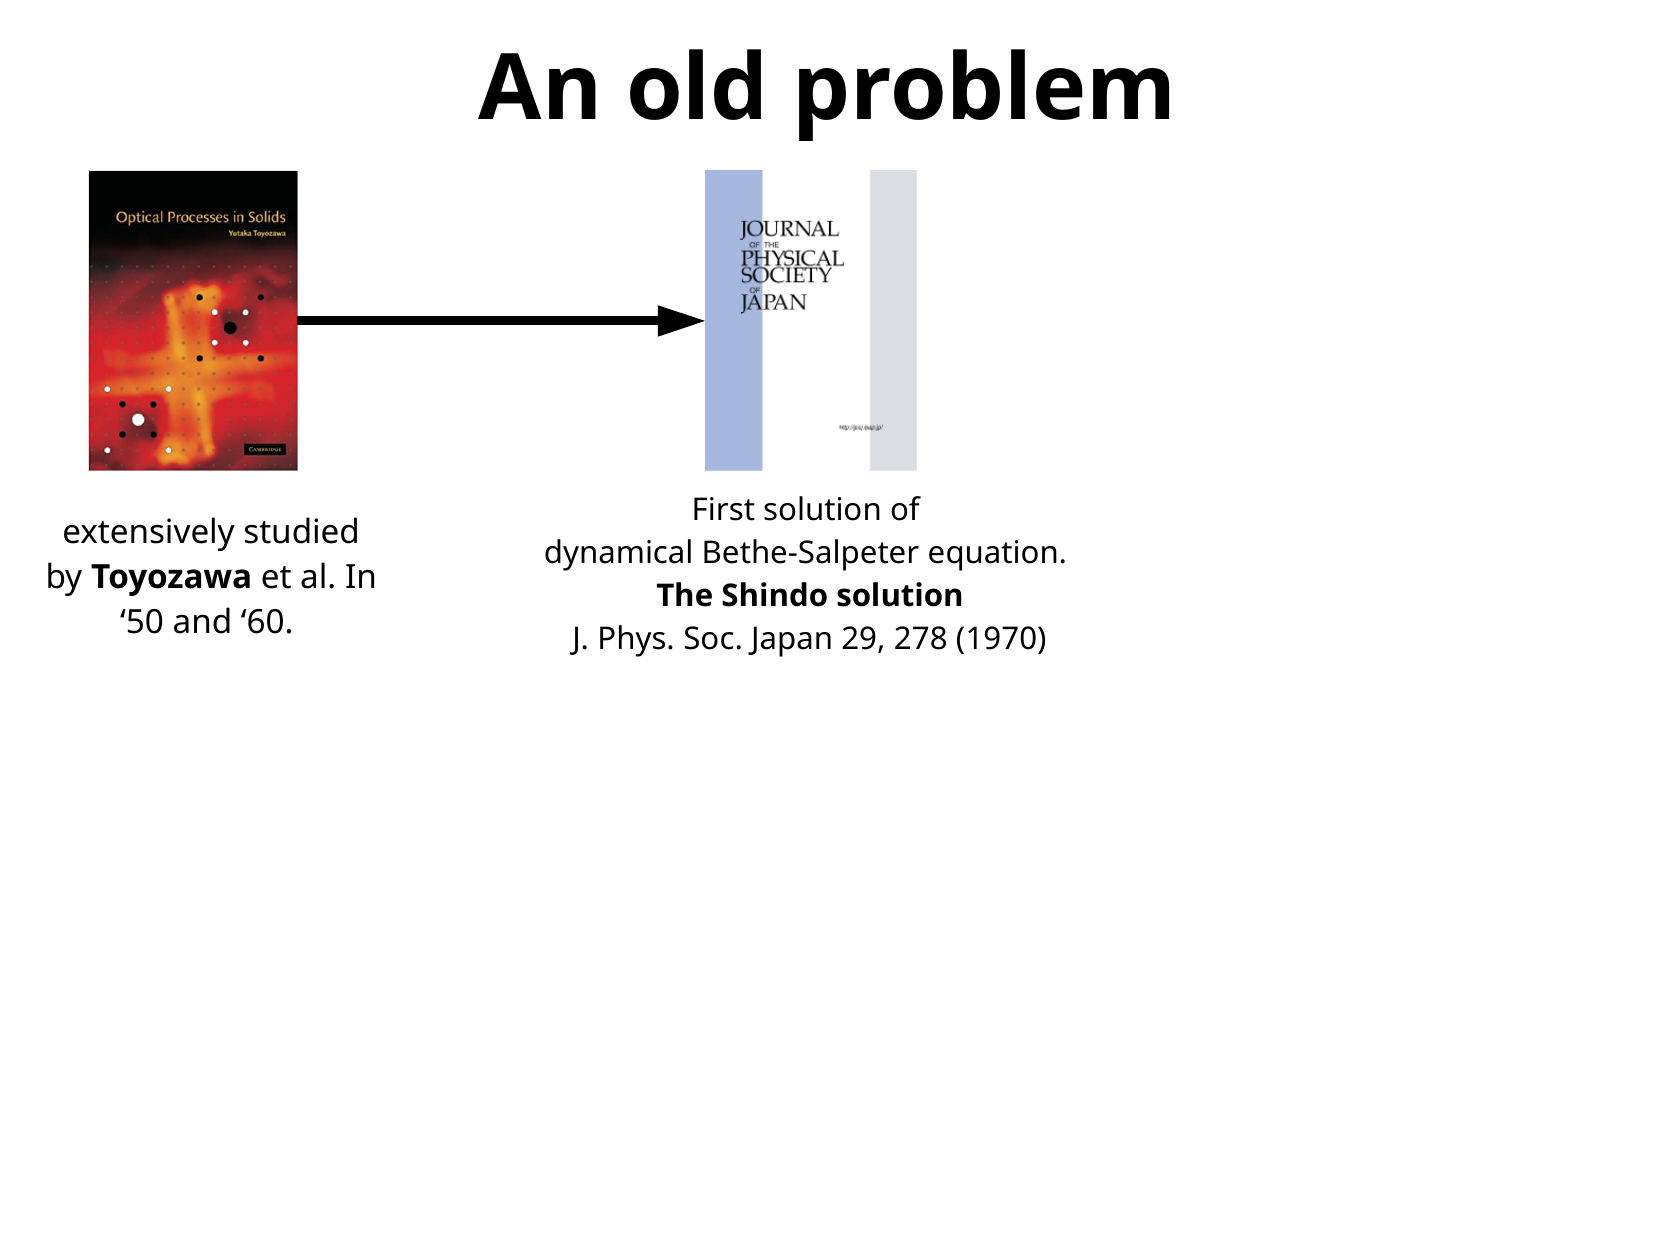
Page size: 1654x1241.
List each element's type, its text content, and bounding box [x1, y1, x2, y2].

title An old problem [84, 2, 1573, 166]
text_box extensively studied by Toyozawa et al. In ‘50 and ‘60. [16, 500, 407, 616]
text_box First solution of dynamical Bethe-Salpeter equation. The Shindo solution J. Phys. Soc. Japan 29, 278 (1970) [480, 480, 1141, 631]
picture [705, 170, 917, 471]
picture [88, 170, 298, 471]
